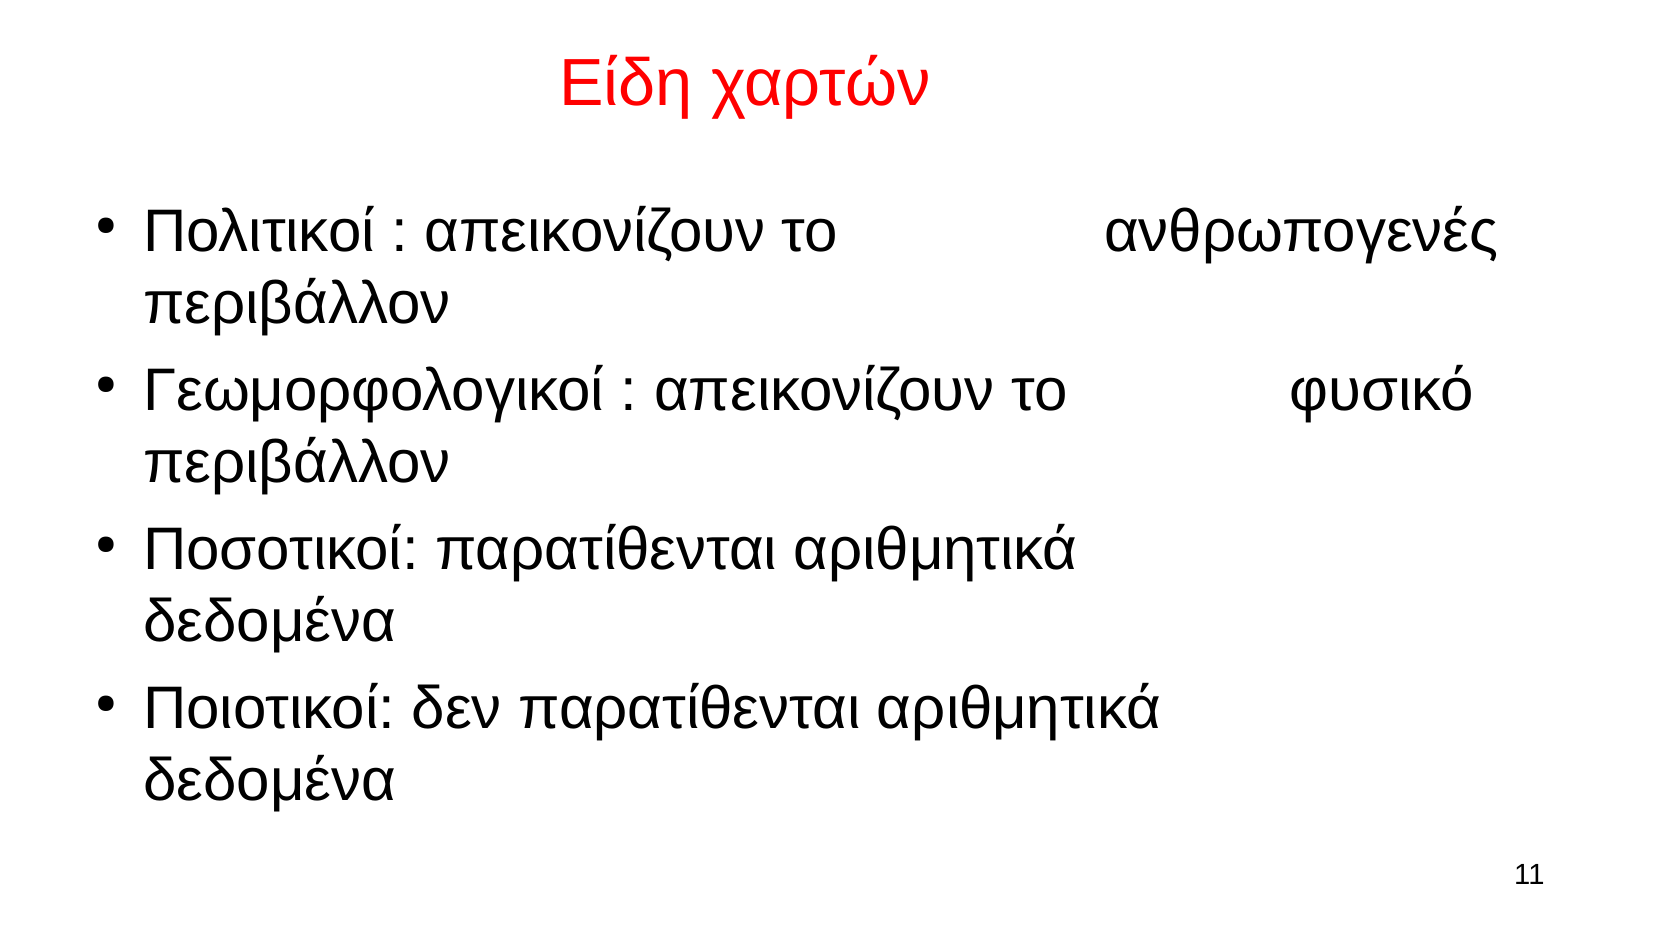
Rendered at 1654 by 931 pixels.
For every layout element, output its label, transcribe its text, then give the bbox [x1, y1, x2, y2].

title Είδη χαρτών [123, 20, 1367, 126]
text_box <αριθμός> [1214, 847, 1560, 910]
list Πολιτικοί : απεικονίζουν το ανθρωπογενές περιβάλλον Γεωμορφολογικοί : απεικονίζουν το φυσικό περιβάλλον Ποσοτικοί: παρατίθενται αριθμητικά δεδομένα Ποιοτικοί: δεν παρατίθενται αριθμητικά δεδομένα [64, 184, 1516, 824]
